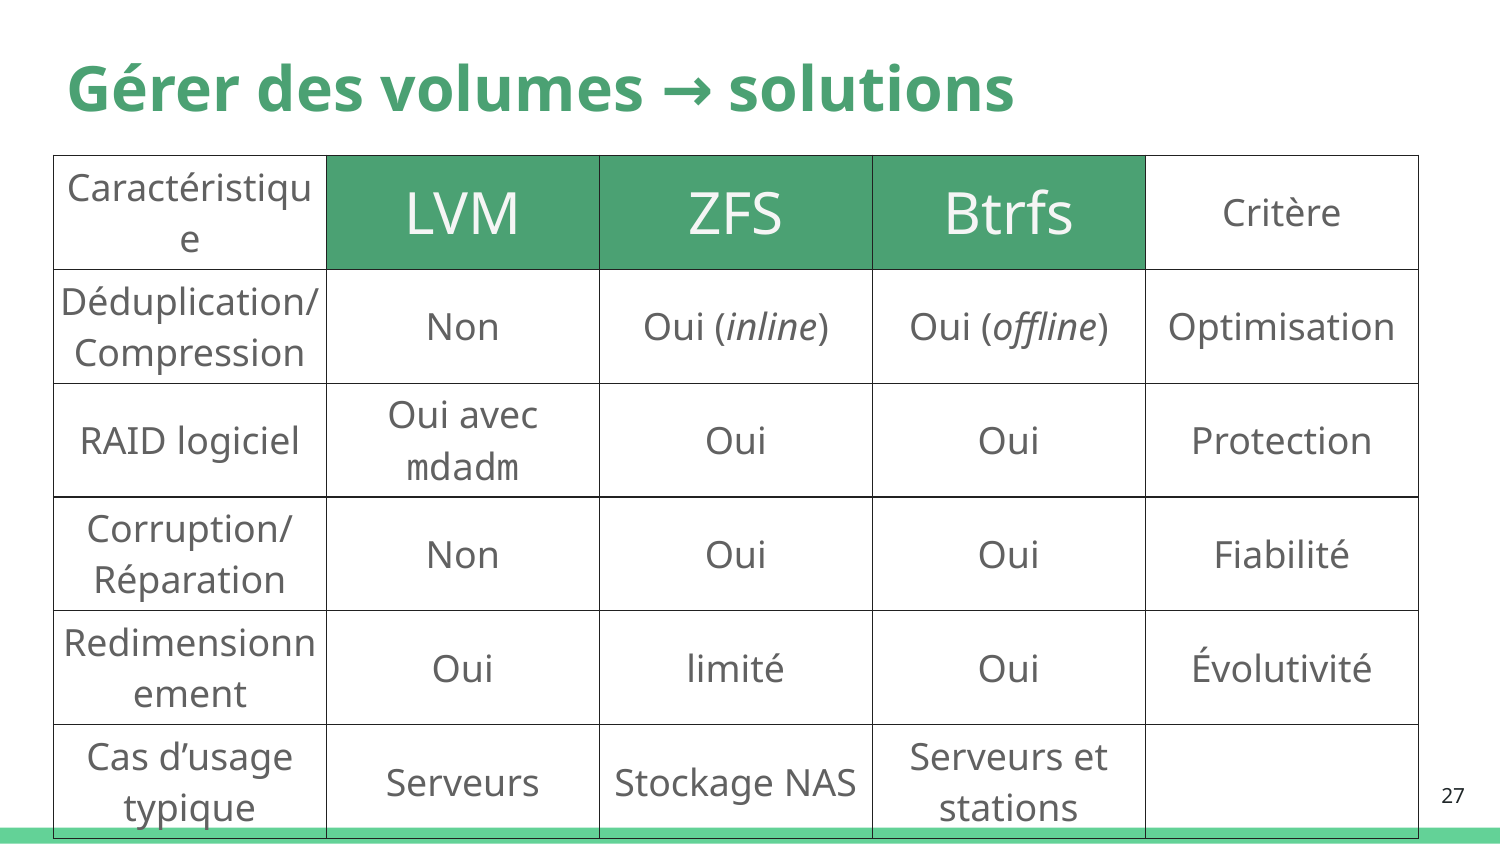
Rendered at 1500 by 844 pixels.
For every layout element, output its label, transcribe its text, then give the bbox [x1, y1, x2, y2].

table_cell Non [327, 498, 599, 610]
table_cell Serveurs et stations [873, 725, 1145, 838]
table_cell Oui [873, 384, 1145, 496]
table_header LVM [327, 156, 599, 269]
table_cell Oui (offline) [873, 270, 1145, 383]
table_cell Oui [600, 384, 872, 496]
table_header Critère [1146, 156, 1418, 269]
table_cell limité [600, 611, 872, 724]
table_cell Non [327, 270, 599, 383]
table_cell Oui (inline) [600, 270, 872, 383]
table_cell Oui [327, 611, 599, 724]
table_cell Cas d’usage typique [54, 725, 326, 838]
table_cell Oui [600, 498, 872, 610]
table_header Btrfs [873, 156, 1145, 269]
table_cell Stockage NAS [600, 725, 872, 838]
table_header Caractéristique [54, 156, 326, 269]
table_cell Oui [873, 498, 1145, 610]
table_cell [1146, 725, 1418, 838]
table_cell Oui avec mdadm [327, 384, 599, 496]
title Gérer des volumes → solutions [51, 23, 1449, 117]
table_cell Évolutivité [1146, 611, 1418, 724]
table_cell Protection [1146, 384, 1418, 496]
table_header ZFS [600, 156, 872, 269]
slide_number <numéro> [1419, 764, 1480, 830]
table_cell Optimisation [1146, 270, 1418, 383]
table_cell Oui [873, 611, 1145, 724]
table_cell RAID logiciel [54, 384, 326, 496]
table_cell Redimensionnement [54, 611, 326, 724]
table_cell Fiabilité [1146, 498, 1418, 610]
table_cell Déduplication/Compression [54, 270, 326, 383]
table_cell Corruption/Réparation [54, 498, 326, 610]
table_cell Serveurs [327, 725, 599, 838]
